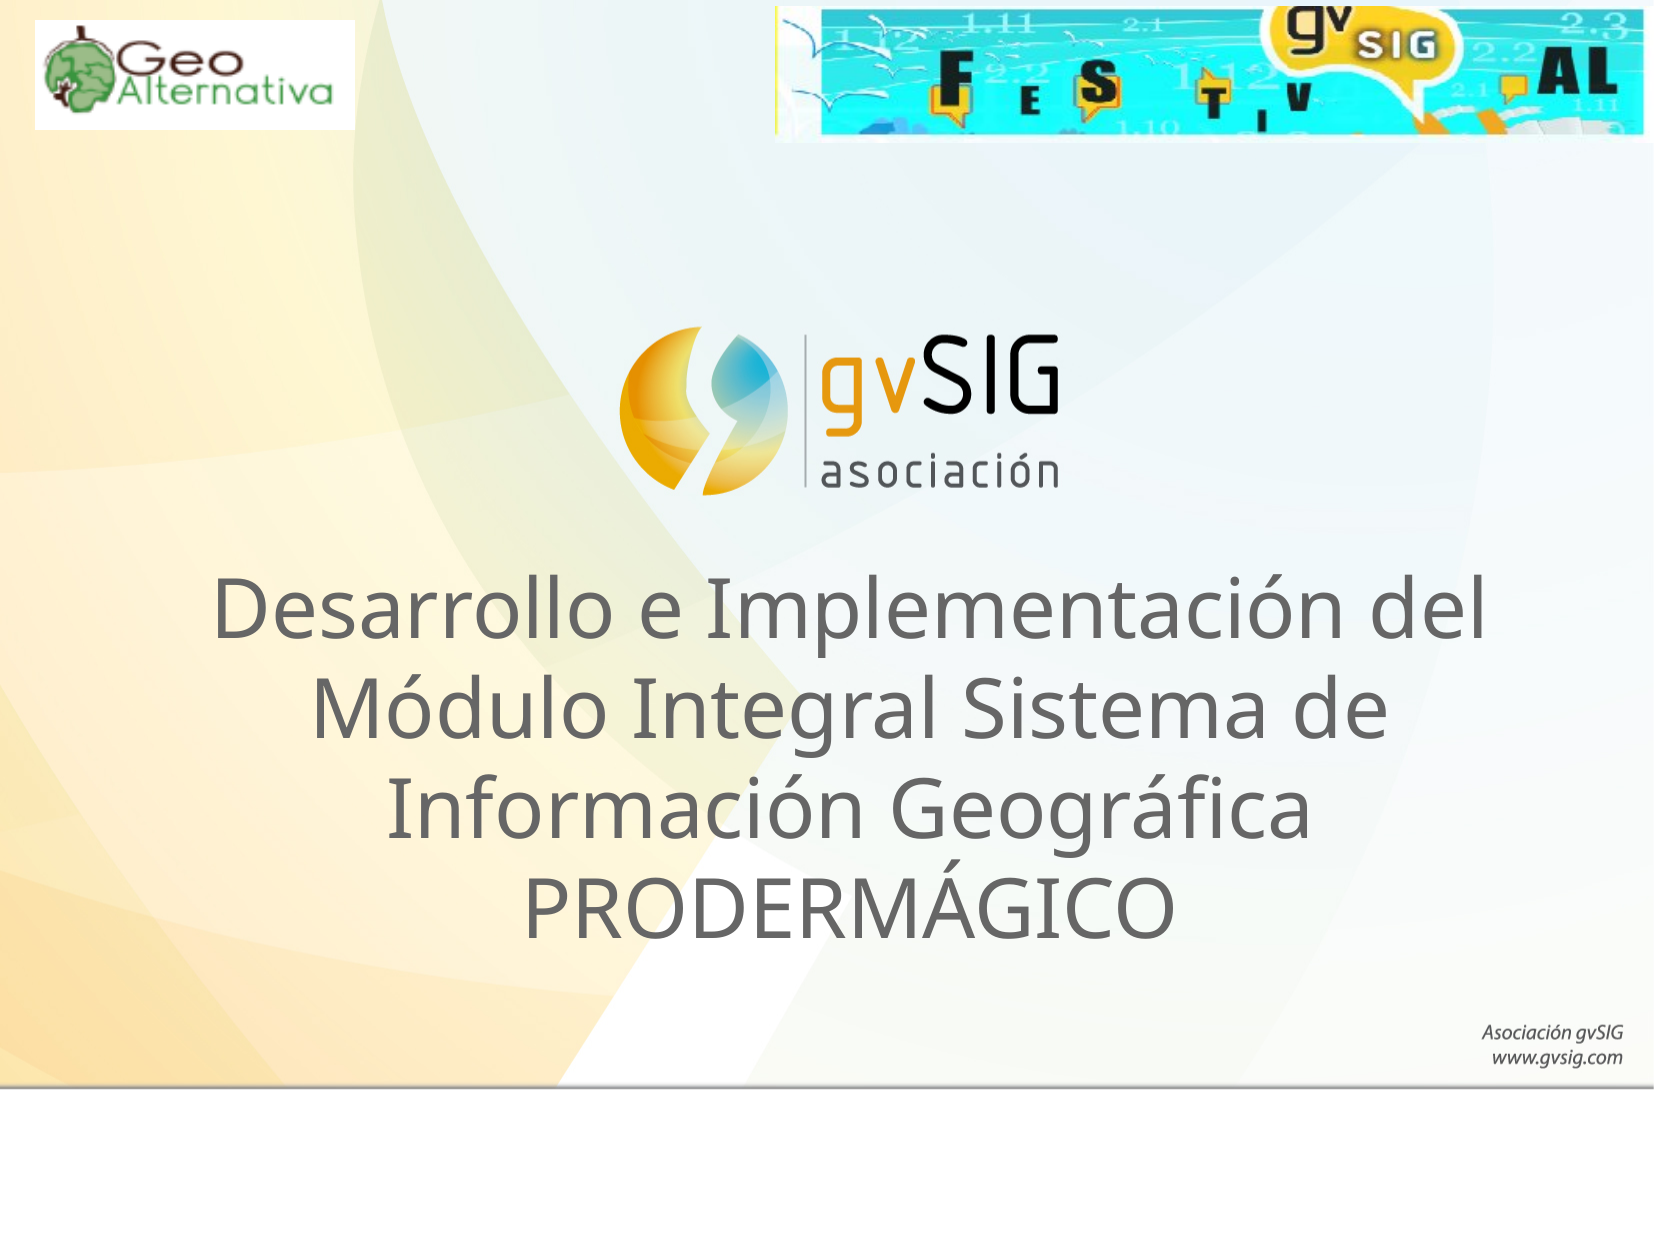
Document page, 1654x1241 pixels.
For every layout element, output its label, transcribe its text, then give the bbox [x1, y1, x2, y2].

text_box Desarrollo e Implementación del Módulo Integral Sistema de Información Geográfica PRODERMÁGICO [135, 561, 1565, 951]
picture [0, 0, 1654, 1241]
